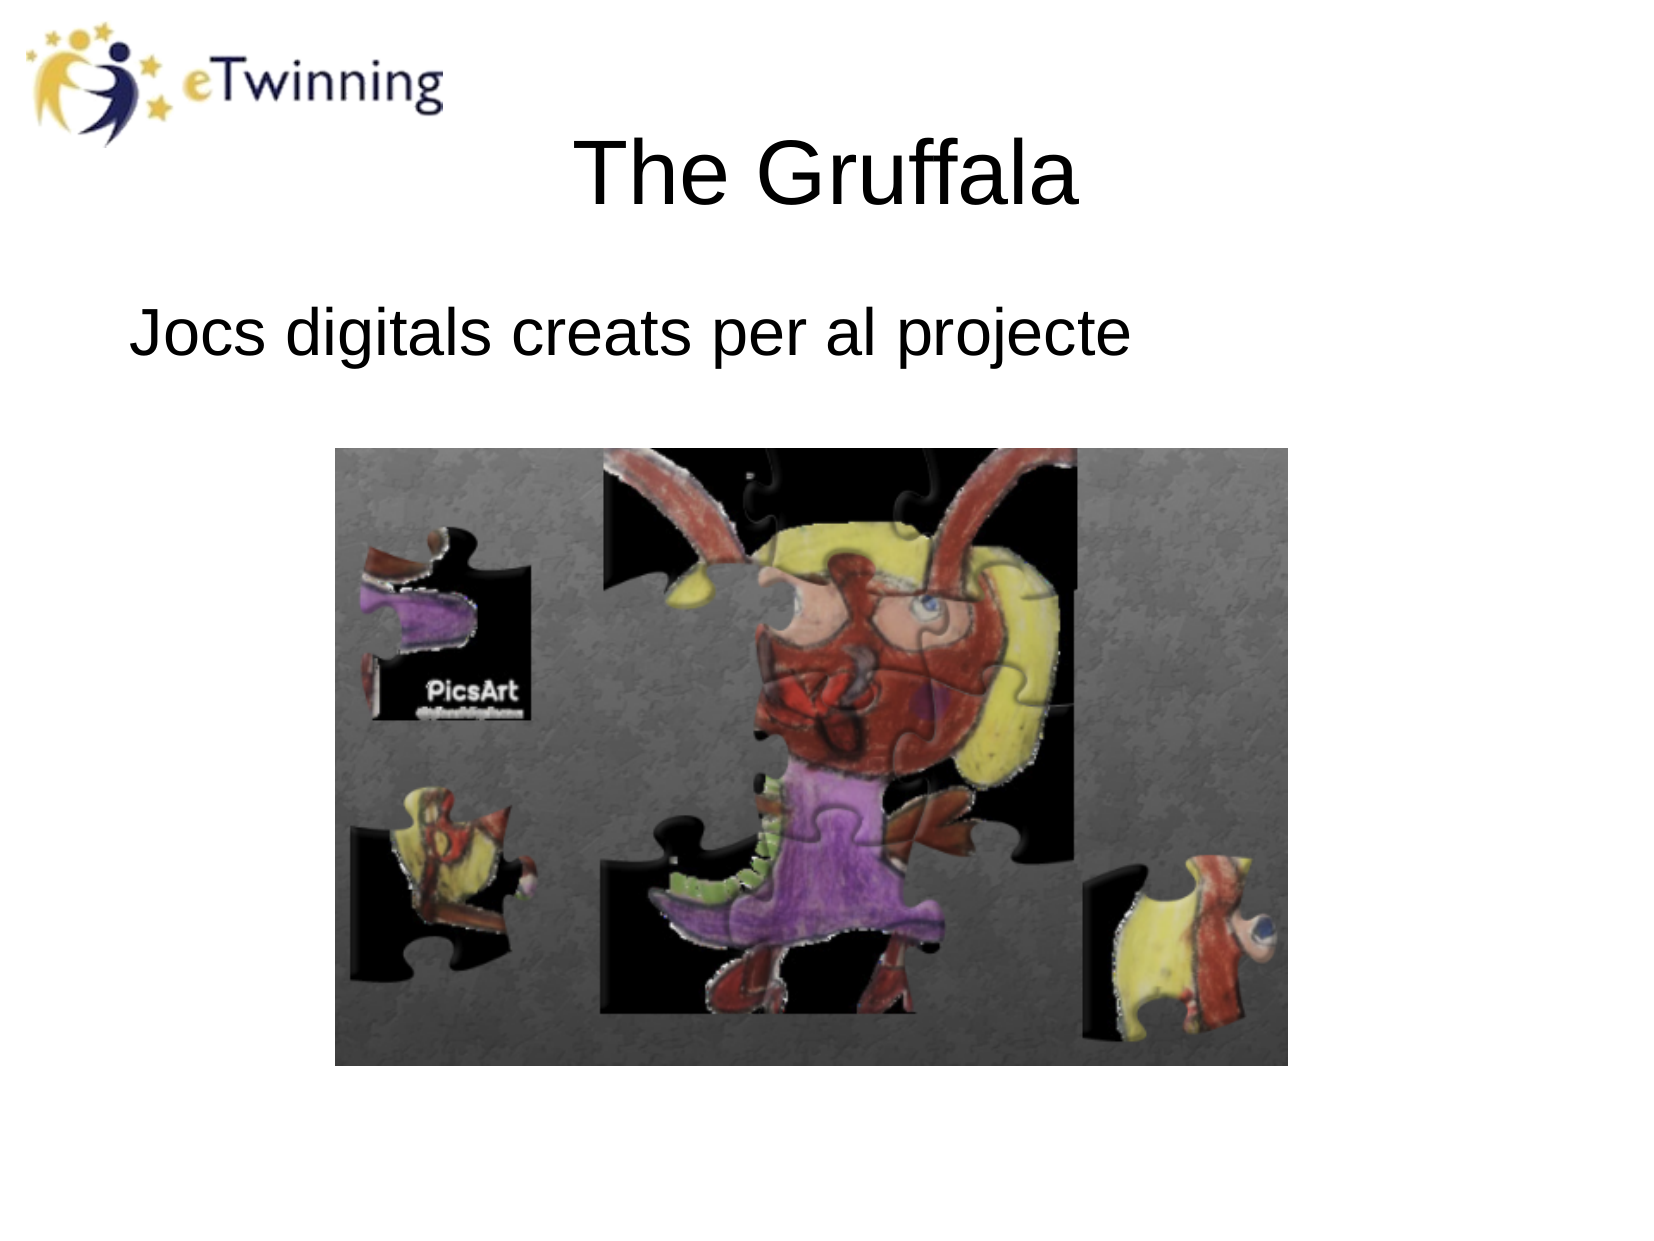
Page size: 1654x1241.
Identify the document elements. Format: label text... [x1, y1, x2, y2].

title The Gruffala [82, 88, 1571, 257]
subtitle Jocs digitals creats per al projecte [129, 283, 1158, 382]
picture [26, 20, 443, 148]
picture [335, 448, 1288, 1066]
